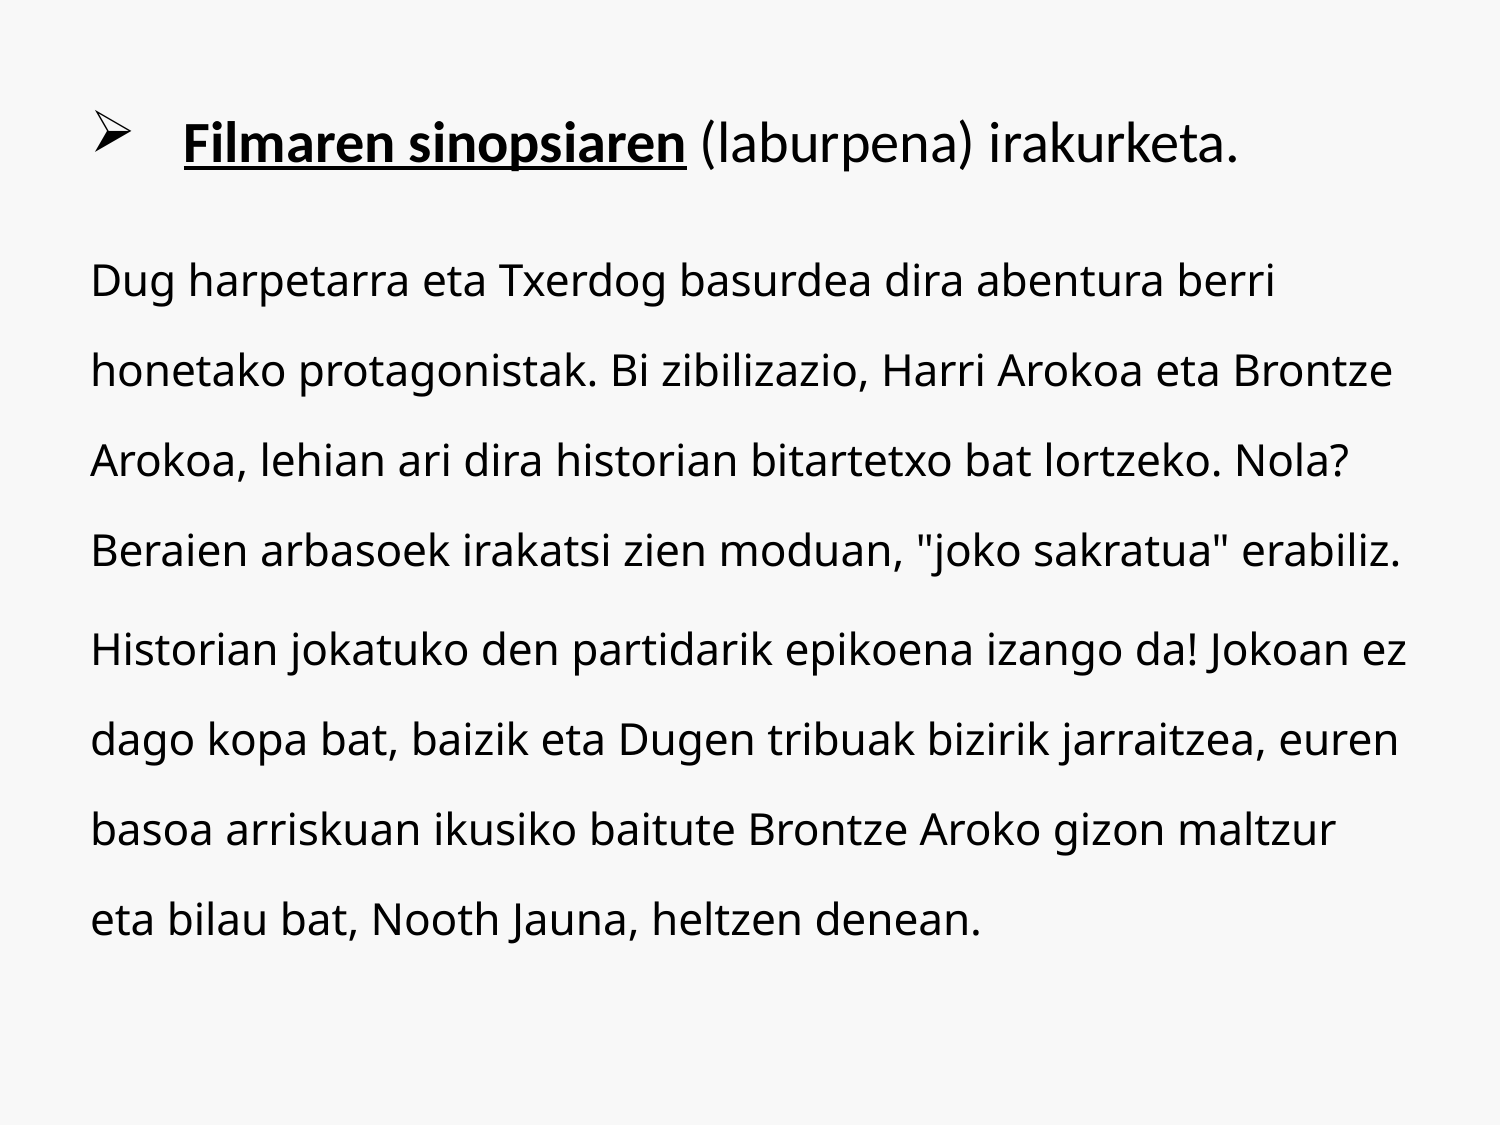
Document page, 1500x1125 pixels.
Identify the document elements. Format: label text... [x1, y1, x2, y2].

list Dug harpetarra eta Txerdog basurdea dira abentura berri honetako protagonistak. Bi zibilizazio, Harri Arokoa eta Brontze Arokoa, lehian ari dira historian bitartetxo bat lortzeko. Nola? Beraien arbasoek irakatsi zien moduan, "joko sakratua" erabiliz. Historian jokatuko den partidarik epikoena izango da! Jokoan ez dago kopa bat, baizik eta Dugen tribuak bizirik jarraitzea, euren basoa arriskuan ikusiko baitute Brontze Aroko gizon maltzur eta bilau bat, Nooth Jauna, heltzen denean. [75, 208, 1425, 1005]
title Filmaren sinopsiaren (laburpena) irakurketa. [75, 45, 1425, 208]
